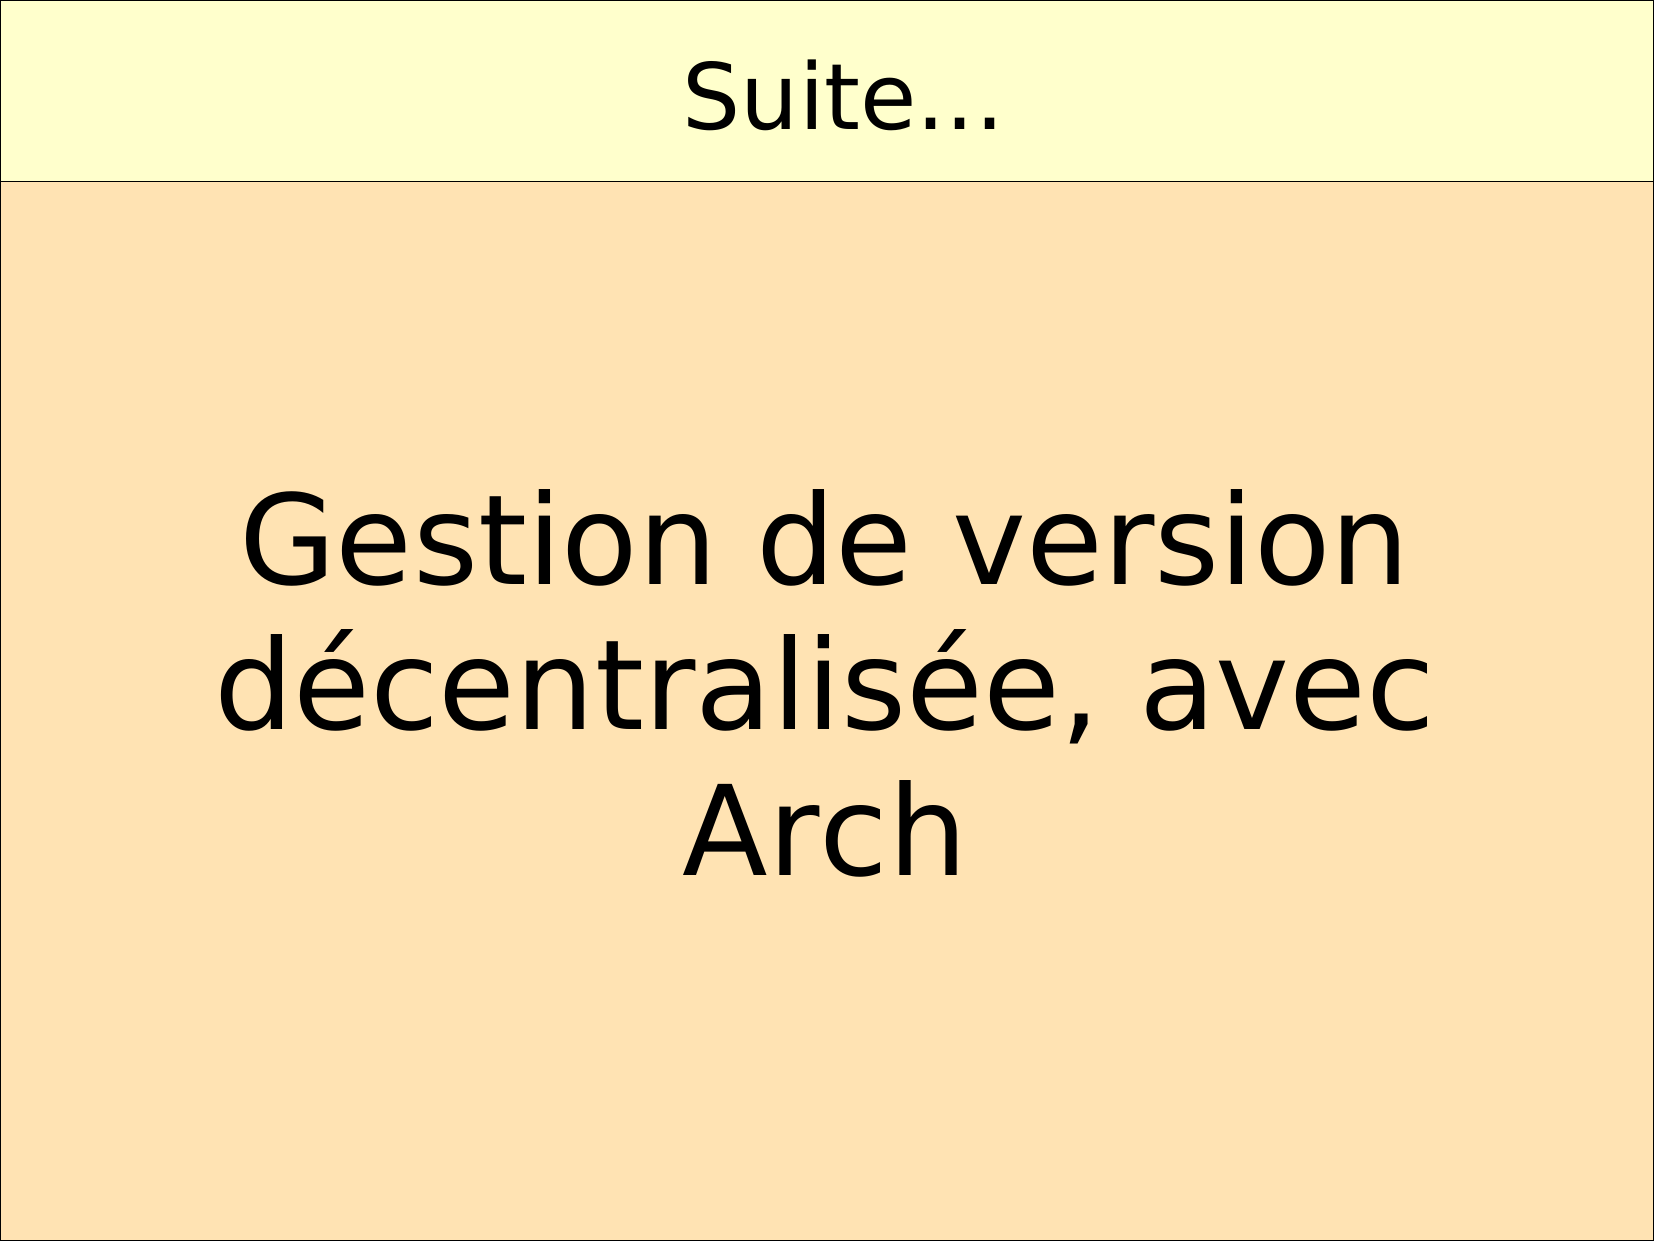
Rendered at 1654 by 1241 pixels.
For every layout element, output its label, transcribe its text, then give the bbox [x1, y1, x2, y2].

title Suite... [135, 43, 1552, 151]
text_box Gestion de version décentralisée, avec Arch [128, 460, 1523, 913]
